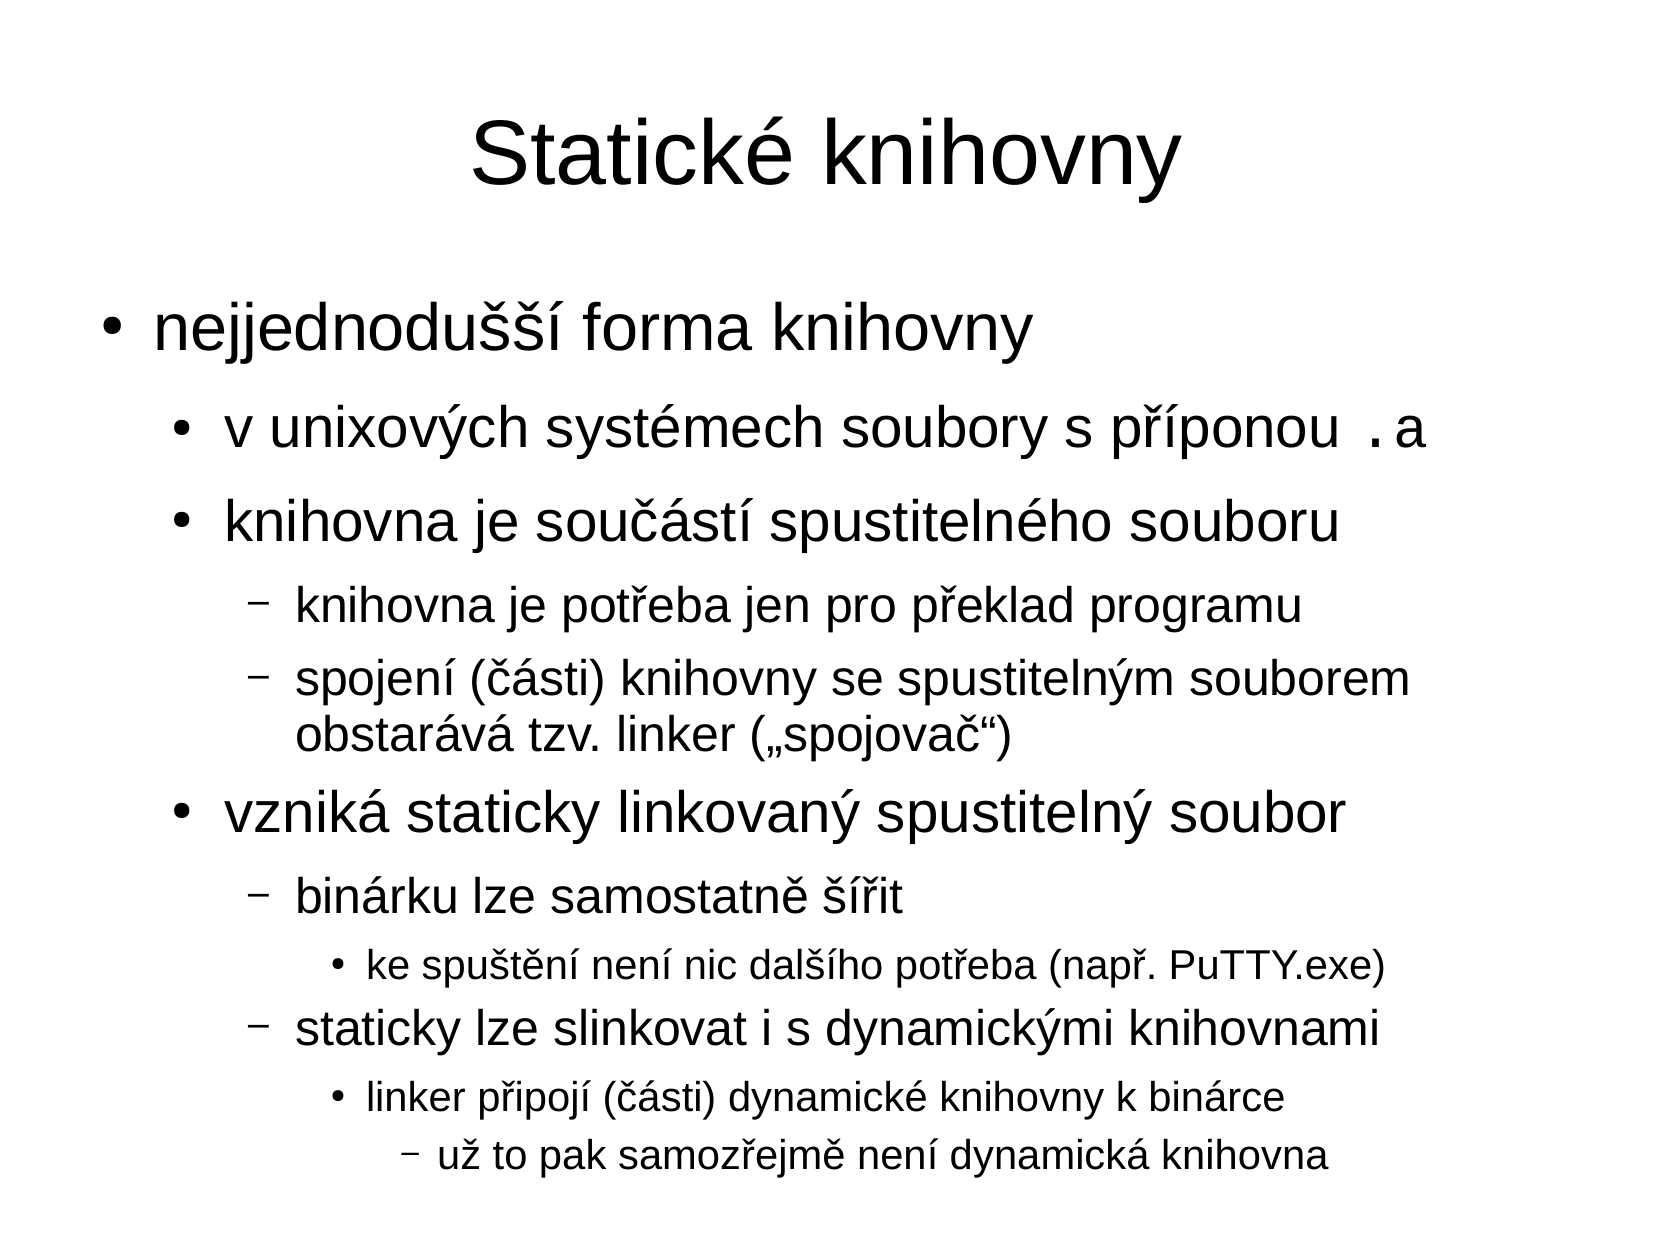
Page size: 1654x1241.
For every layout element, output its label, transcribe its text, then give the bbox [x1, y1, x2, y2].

list nejjednodušší forma knihovny v unixových systémech soubory s příponou .a knihovna je součástí spustitelného souboru knihovna je potřeba jen pro překlad programu spojení (části) knihovny se spustitelným souborem obstarává tzv. linker („spojovač“) vzniká staticky linkovaný spustitelný soubor binárku lze samostatně šířit ke spuštění není nic dalšího potřeba (např. PuTTY.exe) staticky lze slinkovat i s dynamickými knihovnami linker připojí (části) dynamické knihovny k binárce už to pak samozřejmě není dynamická knihovna [82, 290, 1571, 1184]
title Statické knihovny [82, 49, 1571, 257]
